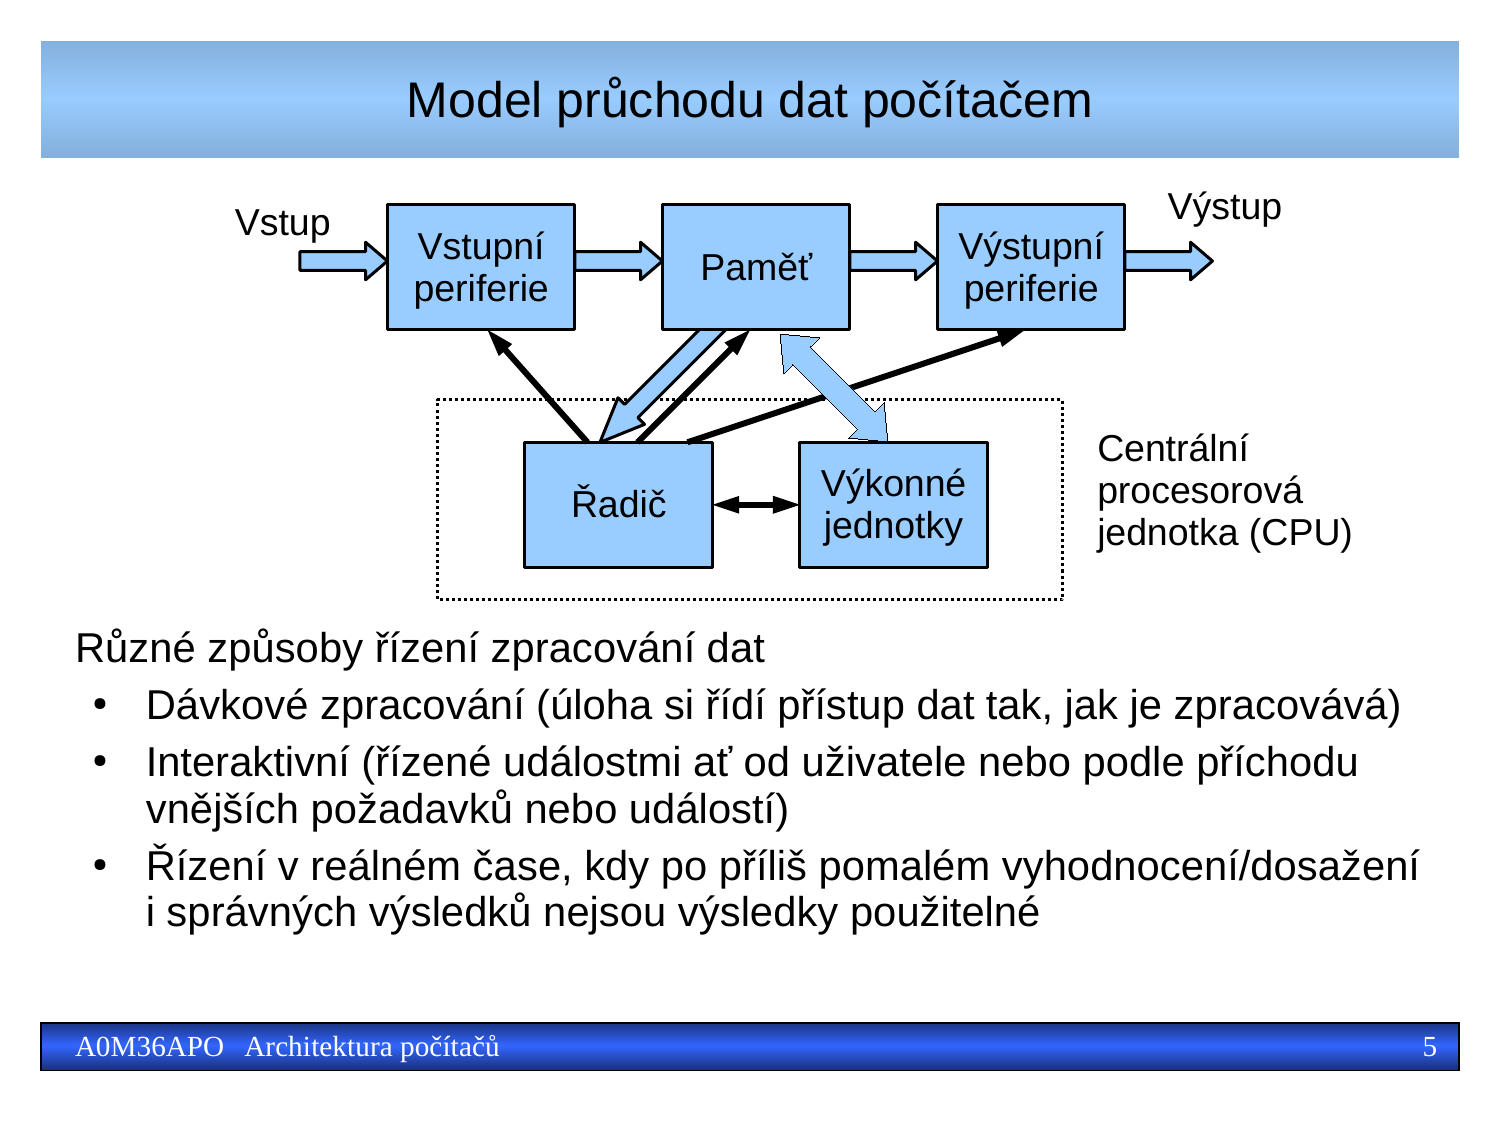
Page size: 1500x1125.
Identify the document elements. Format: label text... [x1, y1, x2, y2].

text_box Paměť [662, 204, 850, 330]
list Různé způsoby řízení zpracování dat Dávkové zpracování (úloha si řídí přístup dat tak, jak je zpracovává) Interaktivní (řízené událostmi ať od uživatele nebo podle příchodu vnějších požadavků nebo událostí) Řízení v reálném čase, kdy po příliš pomalém vyhodnocení/dosažení i správných výsledků nejsou výsledky použitelné [75, 624, 1426, 1000]
text_box Centrální procesorová jednotka (CPU) [1079, 417, 1413, 565]
text_box Výstupní periferie [937, 204, 1125, 330]
text_box [299, 242, 388, 280]
text_box Vstup [217, 191, 363, 255]
text_box Řadič [524, 442, 713, 568]
text_box [850, 242, 938, 280]
text_box [574, 242, 662, 280]
text_box [780, 334, 888, 442]
text_box Vstupní periferie [387, 204, 575, 330]
title Model průchodu dat počítačem [41, 41, 1459, 158]
text_box Výkonné jednotky [799, 442, 988, 568]
text_box Výstup [1149, 174, 1346, 238]
text_box [599, 330, 726, 443]
text_box [1124, 242, 1213, 280]
